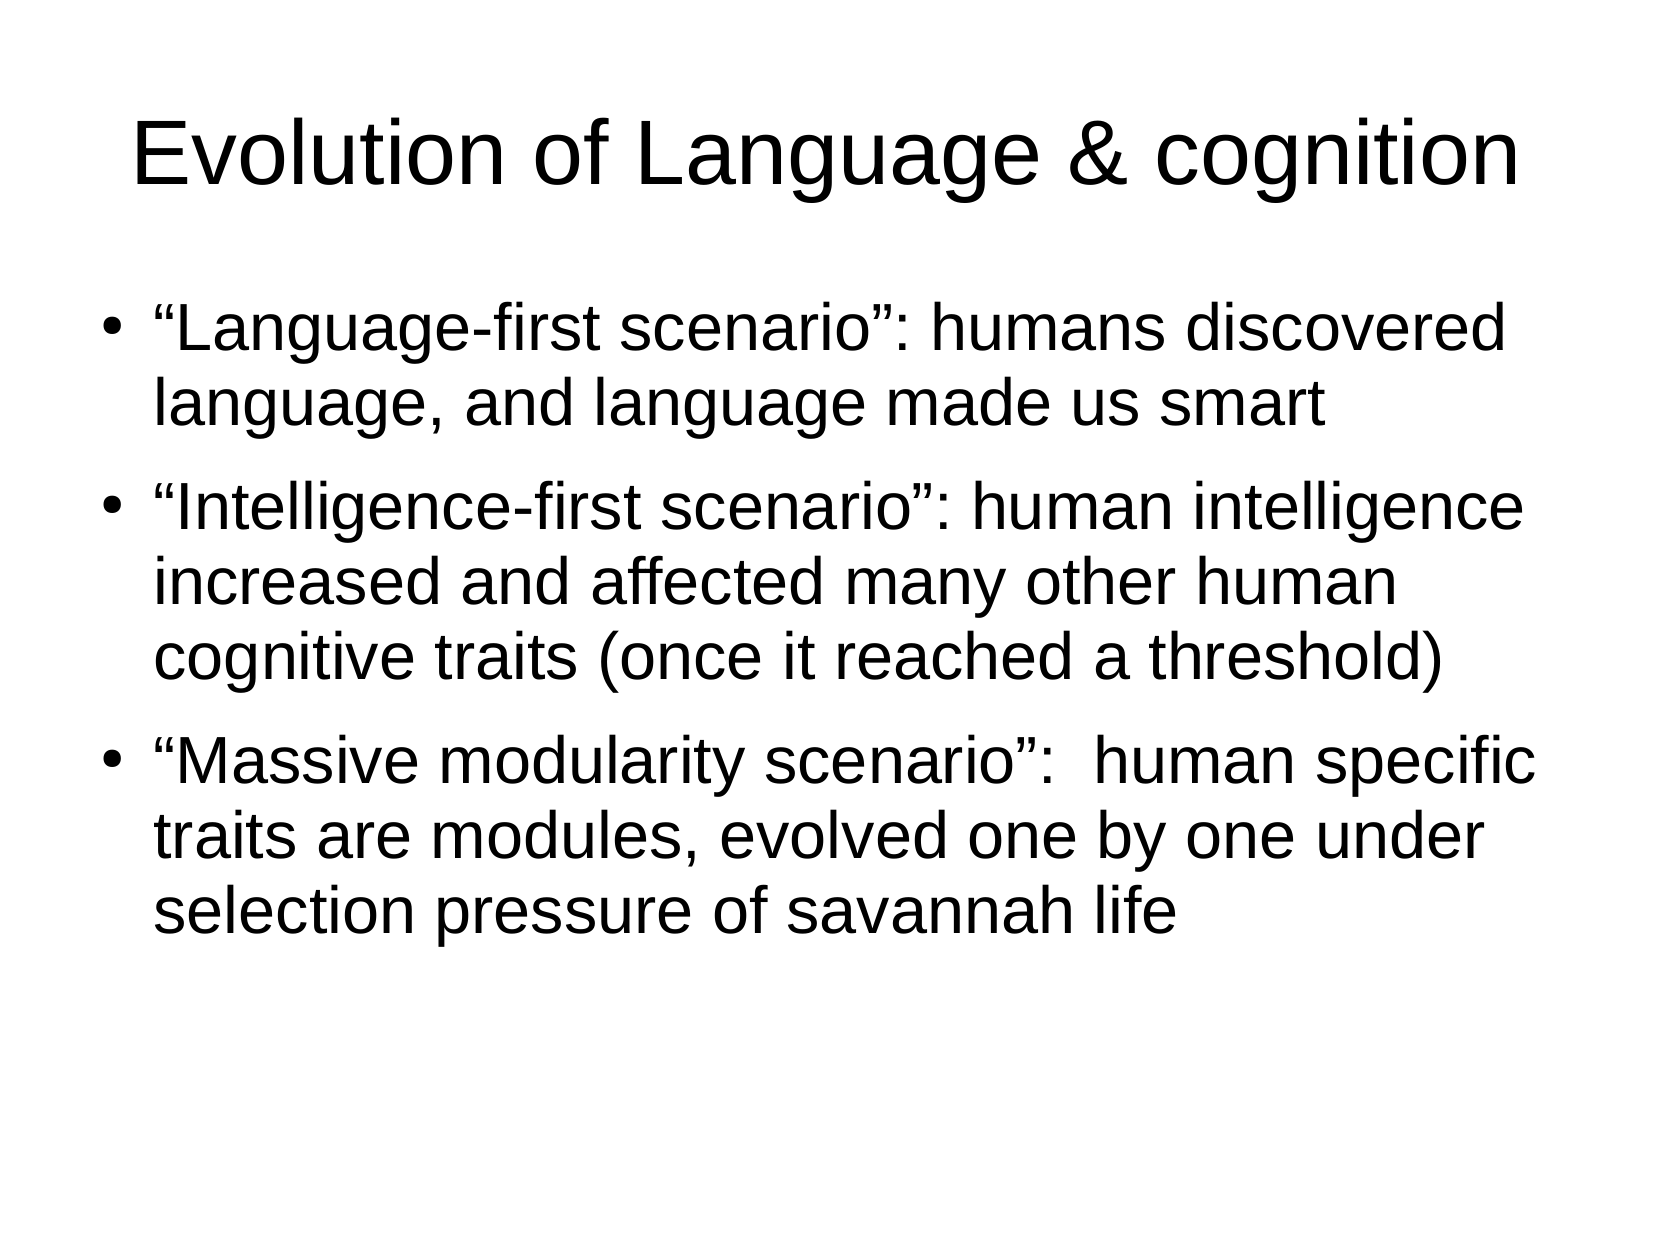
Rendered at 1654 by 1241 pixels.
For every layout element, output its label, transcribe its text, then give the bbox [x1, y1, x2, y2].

list “Language-first scenario”: humans discovered language, and language made us smart “Intelligence-first scenario”: human intelligence increased and affected many other human cognitive traits (once it reached a threshold) “Massive modularity scenario”: human specific traits are modules, evolved one by one under selection pressure of savannah life [82, 290, 1571, 1010]
title Evolution of Language & cognition [82, 49, 1571, 257]
